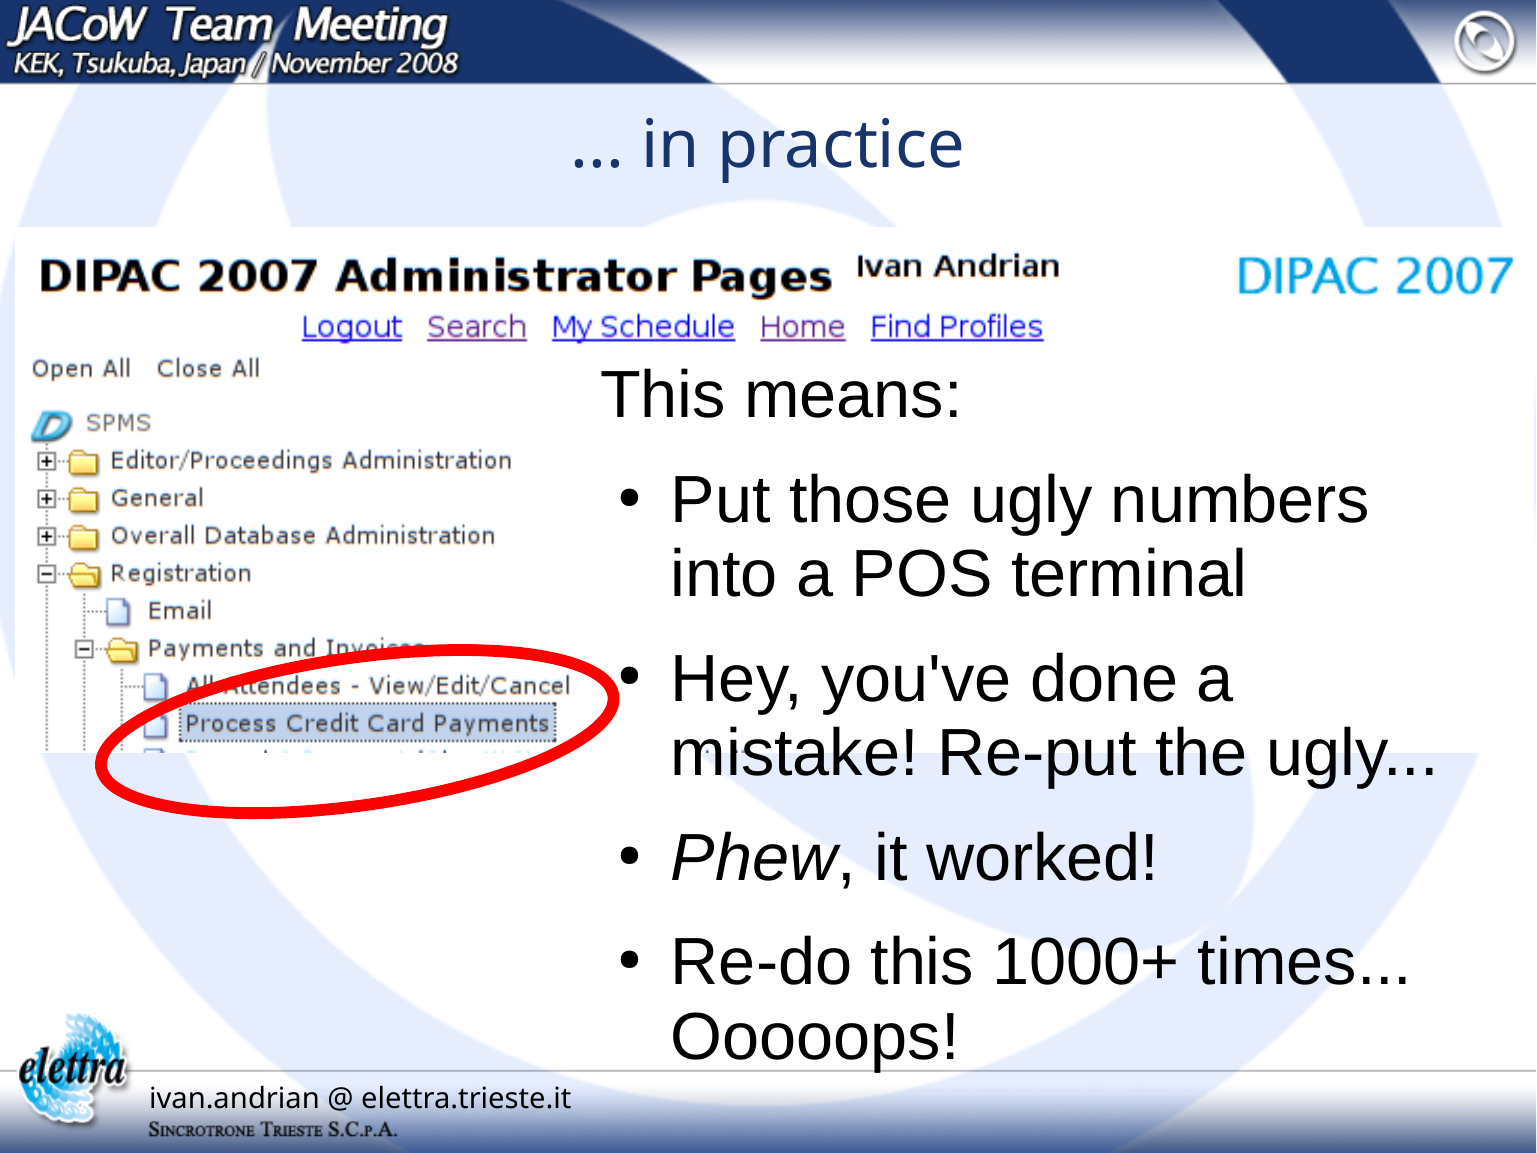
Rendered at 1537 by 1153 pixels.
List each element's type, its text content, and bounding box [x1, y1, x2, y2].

picture [0, 0, 1537, 1153]
title ... in practice [76, 45, 1460, 227]
text_box [100, 650, 614, 814]
list This means: Put those ugly numbers into a POS terminal Hey, you've done a mistake! Re-put the ugly... Phew, it worked! Re-do this 1000+ times... Ooooops! [600, 357, 1460, 1088]
